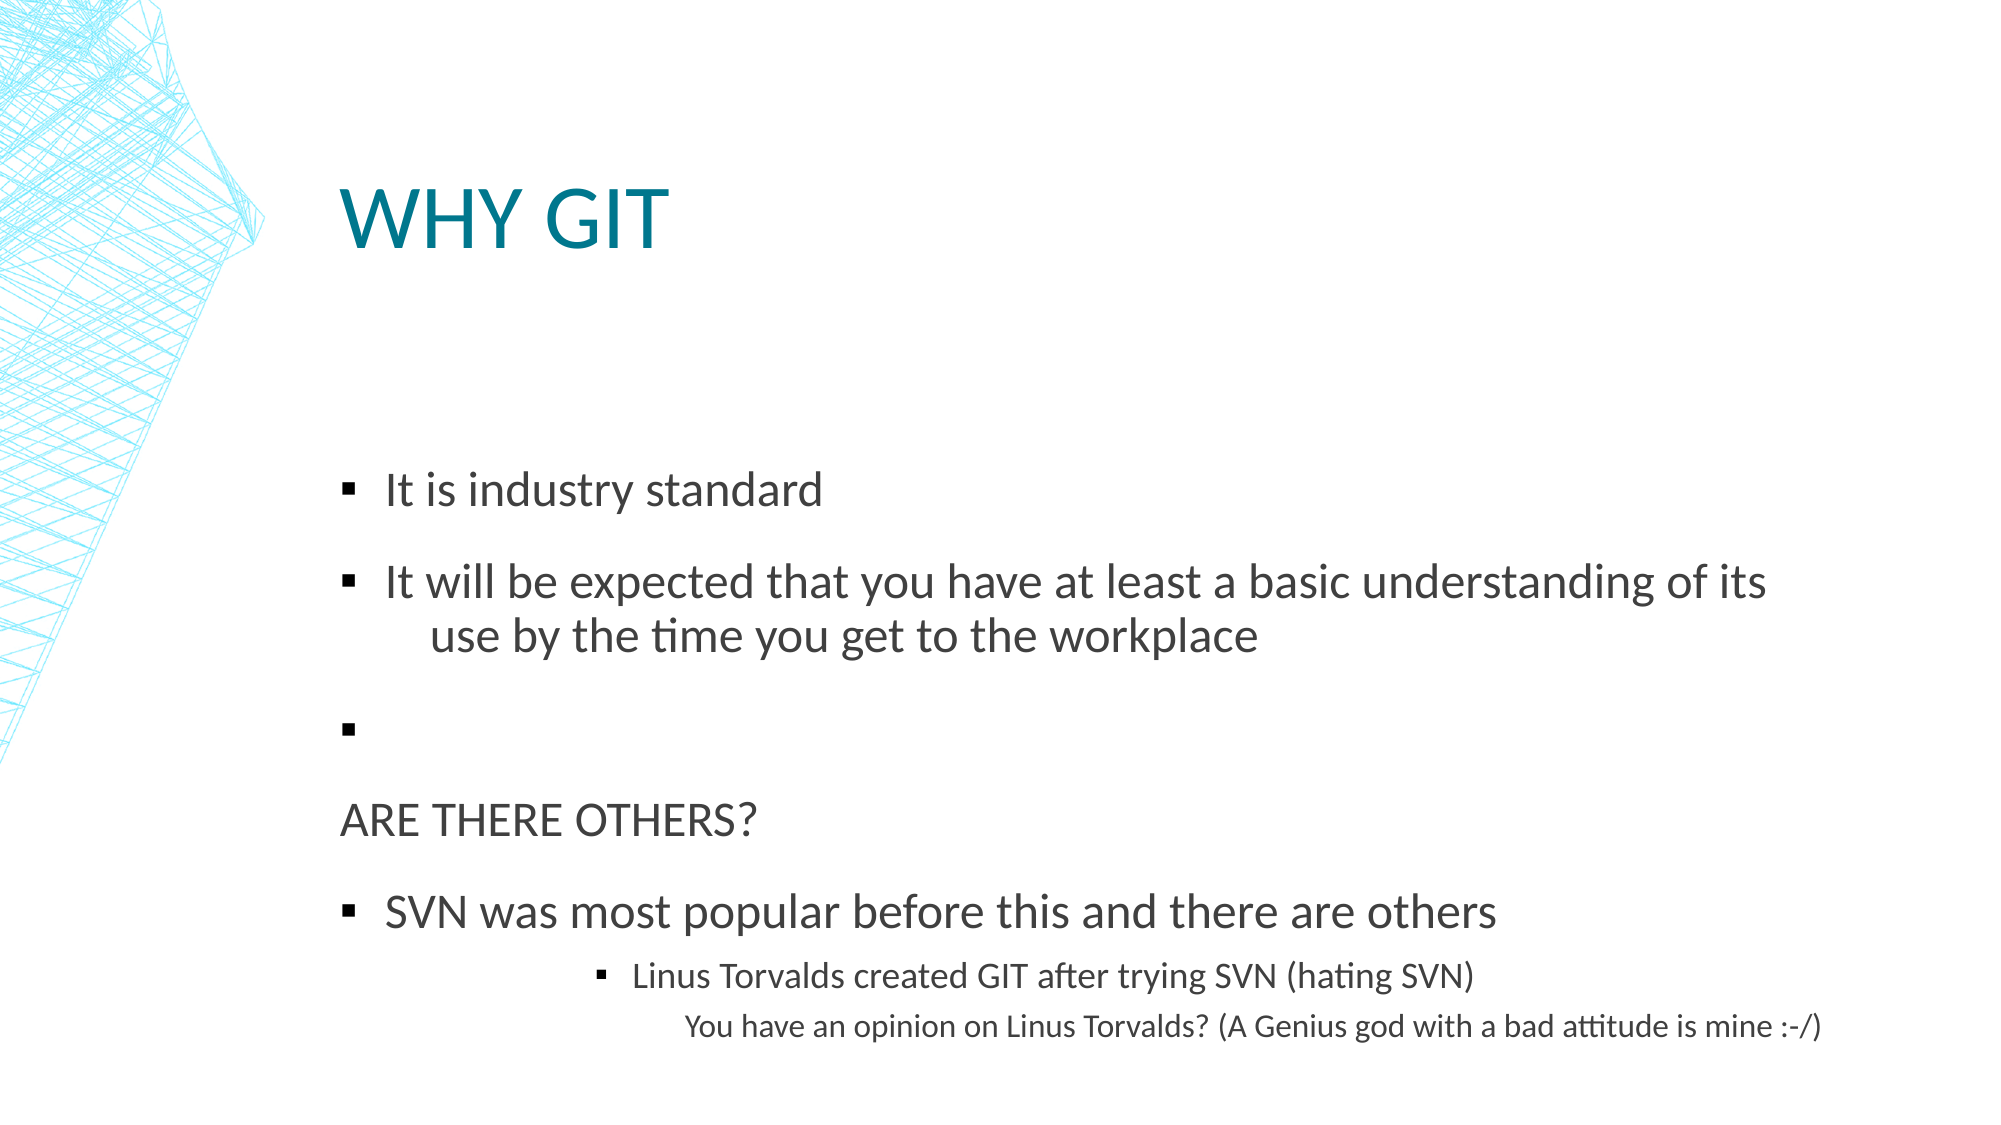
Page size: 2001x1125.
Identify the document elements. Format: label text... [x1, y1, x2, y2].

list It is industry standard It will be expected that you have at least a basic understanding of its use by the time you get to the workplace ARE THERE OTHERS? SVN was most popular before this and there are others Linus Torvalds created GIT after trying SVN (hating SVN) You have an opinion on Linus Torvalds? (A Genius god with a bad attitude is mine :-/) [324, 456, 1863, 1062]
title WHY GIT [324, 62, 1863, 275]
